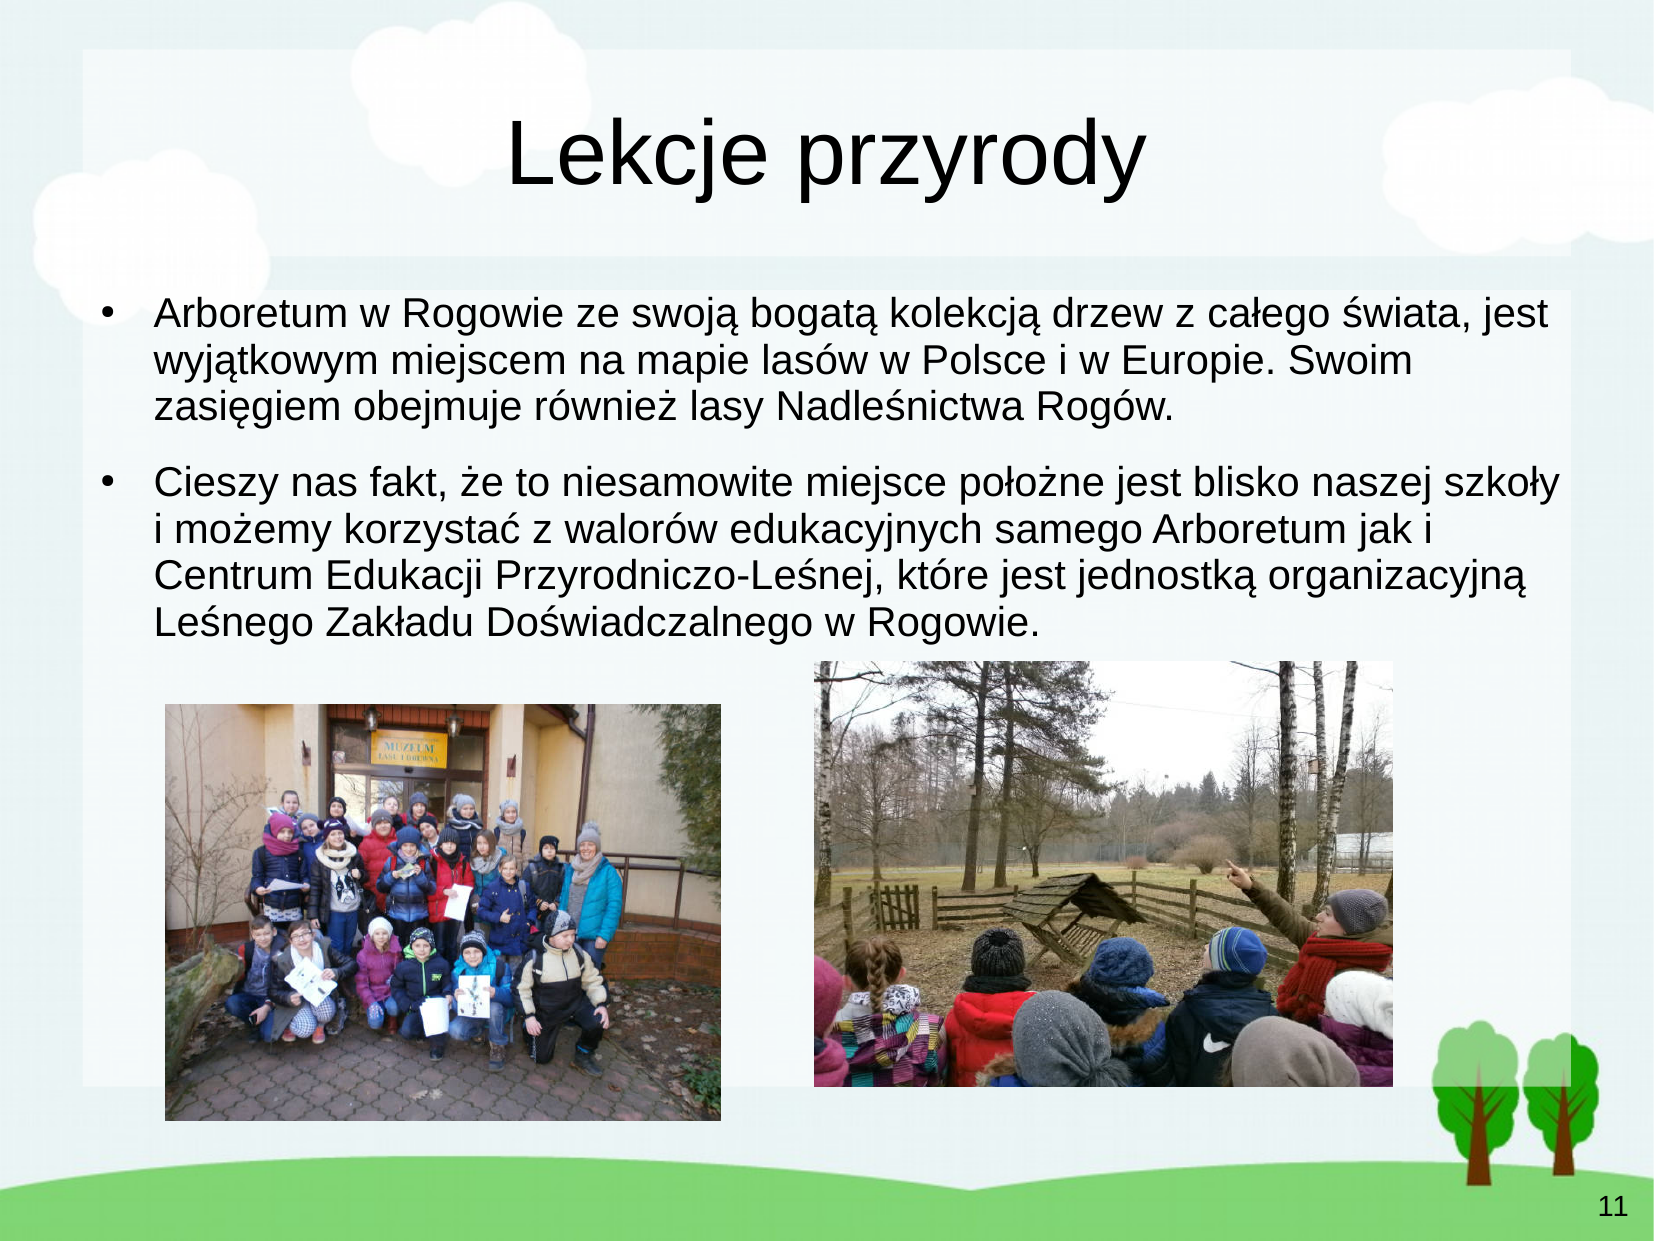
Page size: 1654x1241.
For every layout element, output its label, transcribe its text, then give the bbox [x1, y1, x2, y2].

picture [0, 0, 1654, 1241]
title Lekcje przyrody [82, 49, 1571, 257]
list Arboretum w Rogowie ze swoją bogatą kolekcją drzew z całego świata, jest wyjątkowym miejscem na mapie lasów w Polsce i w Europie. Swoim zasięgiem obejmuje również lasy Nadleśnictwa Rogów. Cieszy nas fakt, że to niesamowite miejsce położne jest blisko naszej szkoły i możemy korzystać z walorów edukacyjnych samego Arboretum jak i Centrum Edukacji Przyrodniczo-Leśnej, które jest jednostką organizacyjną Leśnego Zakładu Doświadczalnego w Rogowie. [82, 290, 1571, 1087]
